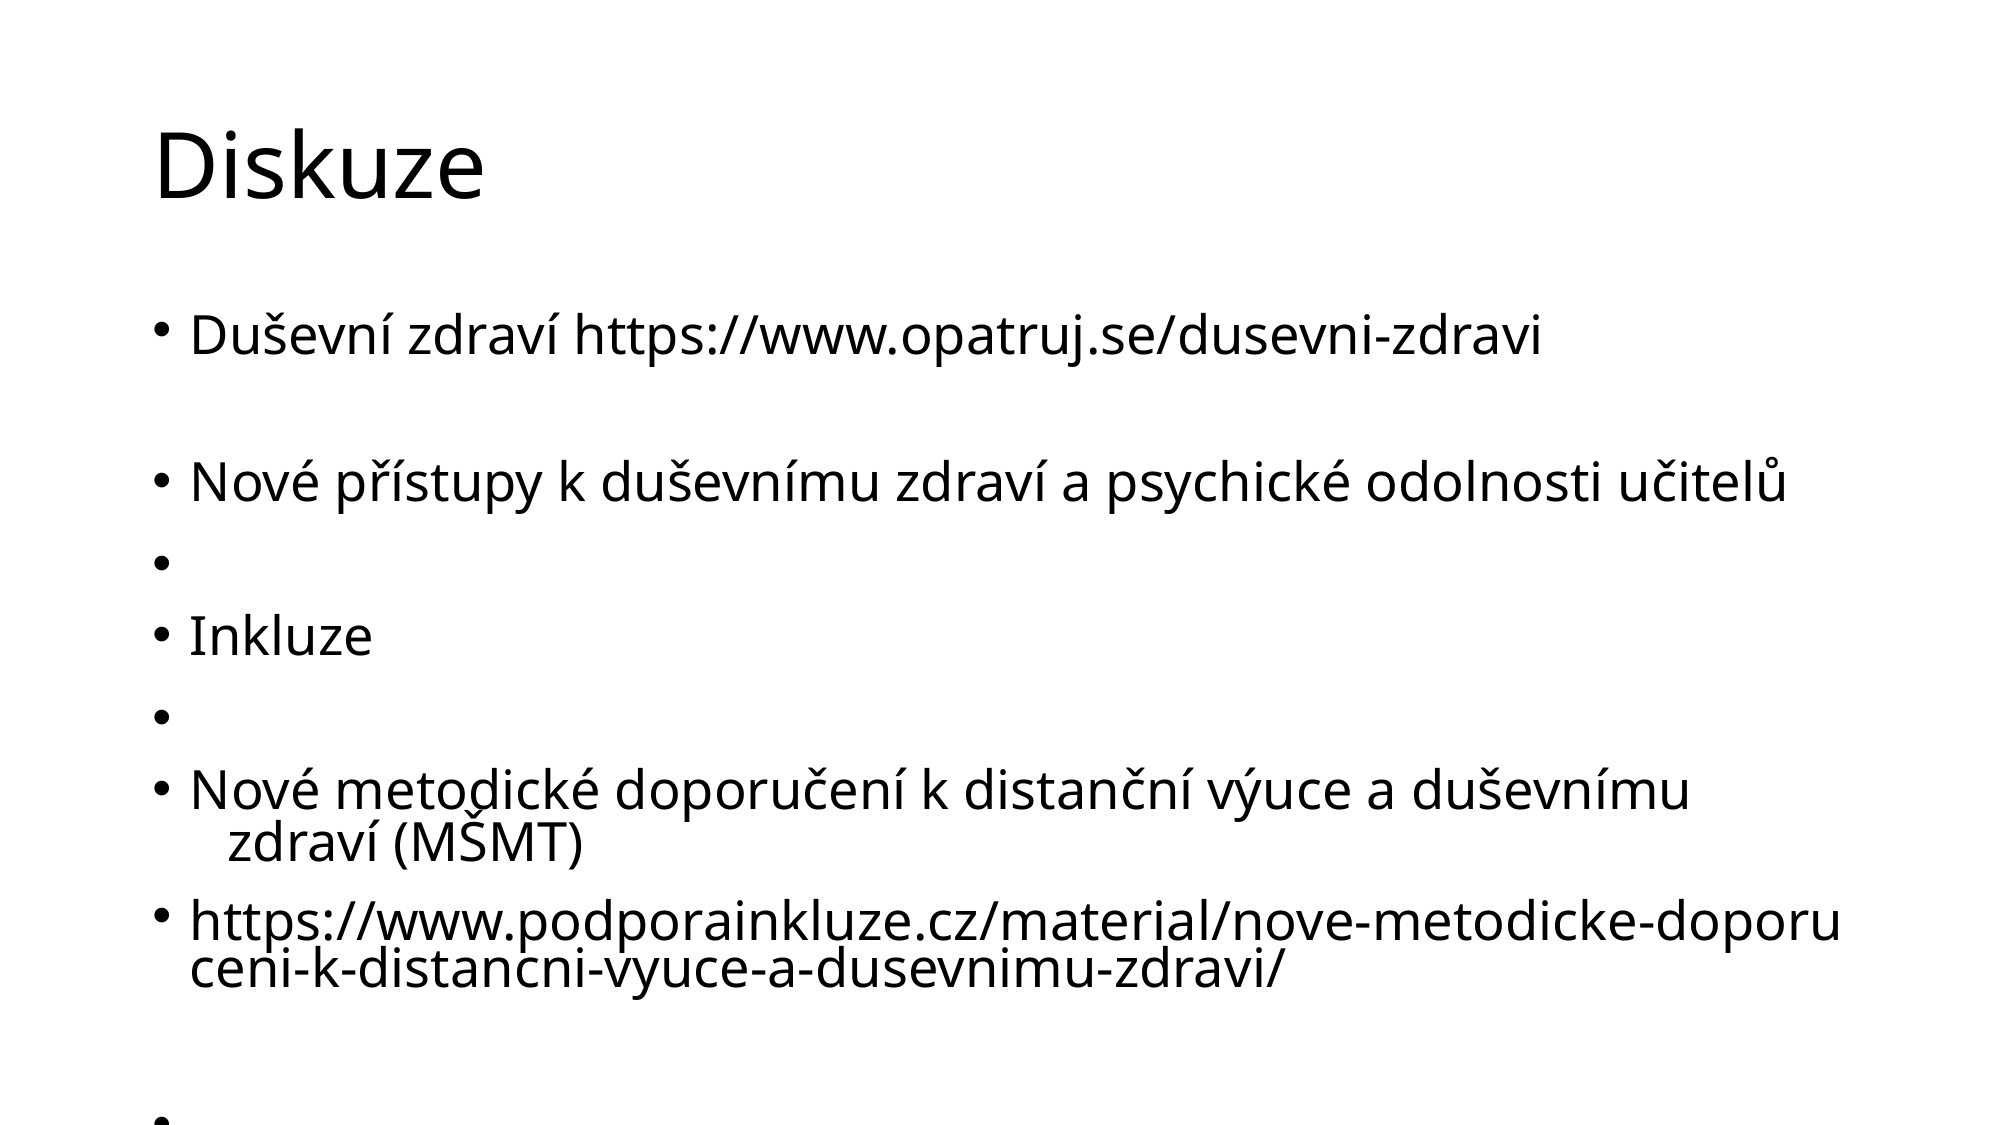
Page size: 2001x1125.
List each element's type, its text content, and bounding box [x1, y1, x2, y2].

title Diskuze [137, 59, 1863, 278]
list Duševní zdraví https://www.opatruj.se/dusevni-zdravi Nové přístupy k duševnímu zdraví a psychické odolnosti učitelů Inkluze Nové metodické doporučení k distanční výuce a duševnímu zdraví (MŠMT) https://www.podporainkluze.cz/material/nove-metodicke-doporuceni-k-distancni-vyuce-a-dusevnimu-zdravi/ [137, 299, 1863, 1014]
